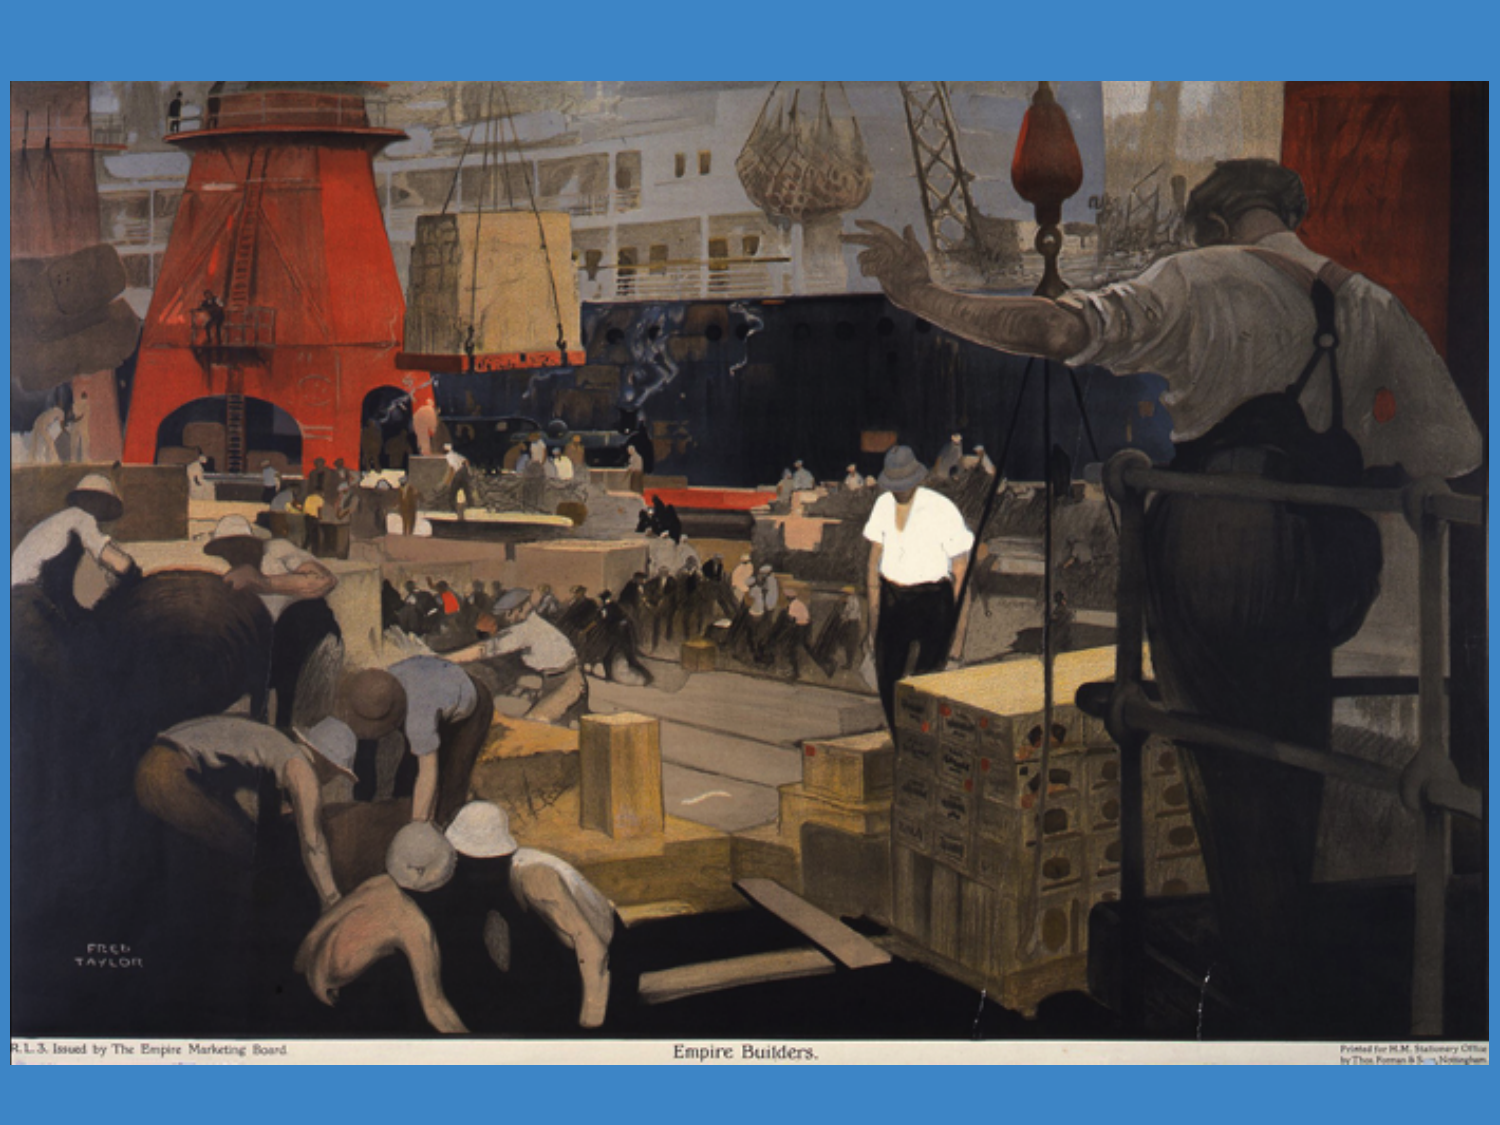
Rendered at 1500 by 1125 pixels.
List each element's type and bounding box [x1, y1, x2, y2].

picture [10, 81, 1489, 1065]
